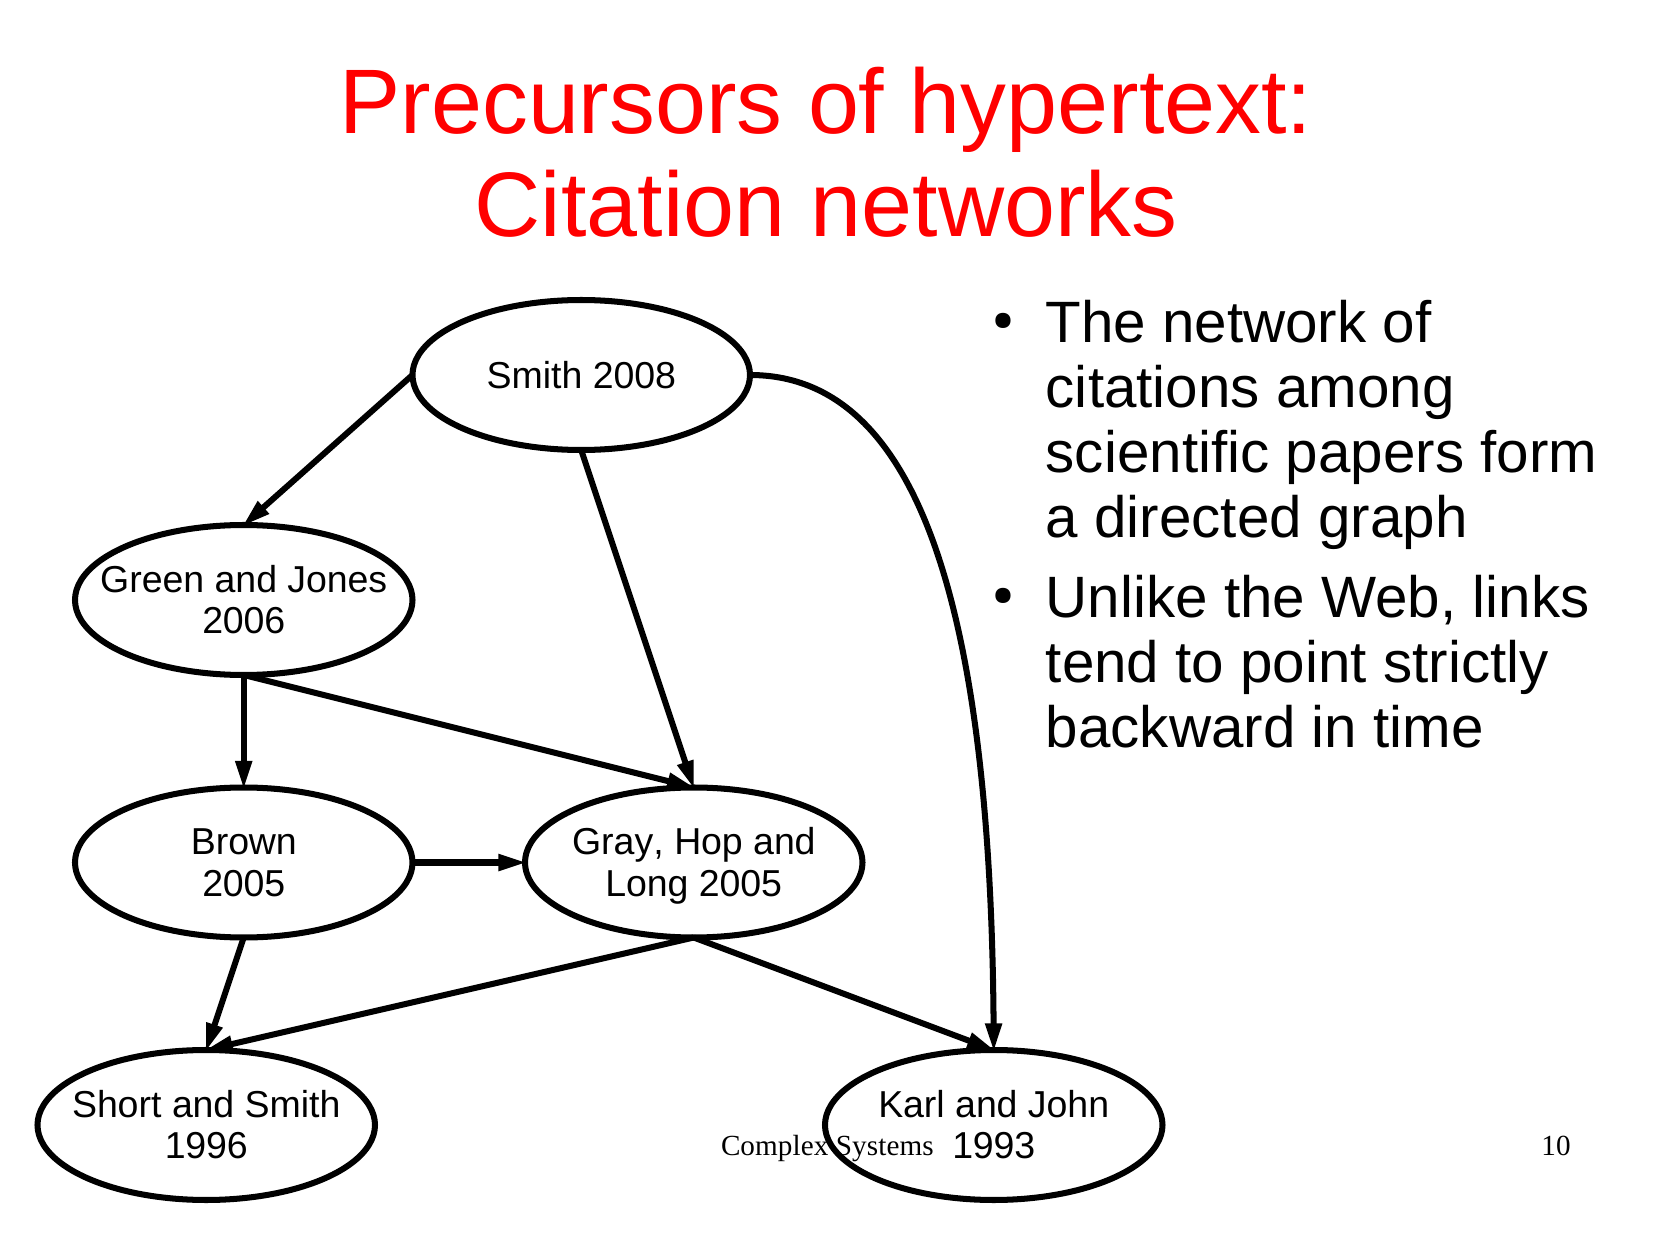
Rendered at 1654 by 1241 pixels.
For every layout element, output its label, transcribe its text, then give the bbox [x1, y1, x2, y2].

text_box Short and Smith 1996 [37, 1050, 376, 1201]
text_box Smith 2008 [412, 300, 750, 450]
list The network of citations among scientific papers form a directed graph Unlike the Web, links tend to point strictly backward in time [975, 290, 1613, 1109]
text_box Brown 2005 [75, 787, 413, 938]
text_box Karl and John 1993 [825, 1050, 1163, 1201]
title Precursors of hypertext: Citation networks [82, 49, 1571, 257]
text_box Green and Jones 2006 [75, 525, 413, 675]
text_box Gray, Hop and Long 2005 [525, 787, 863, 938]
